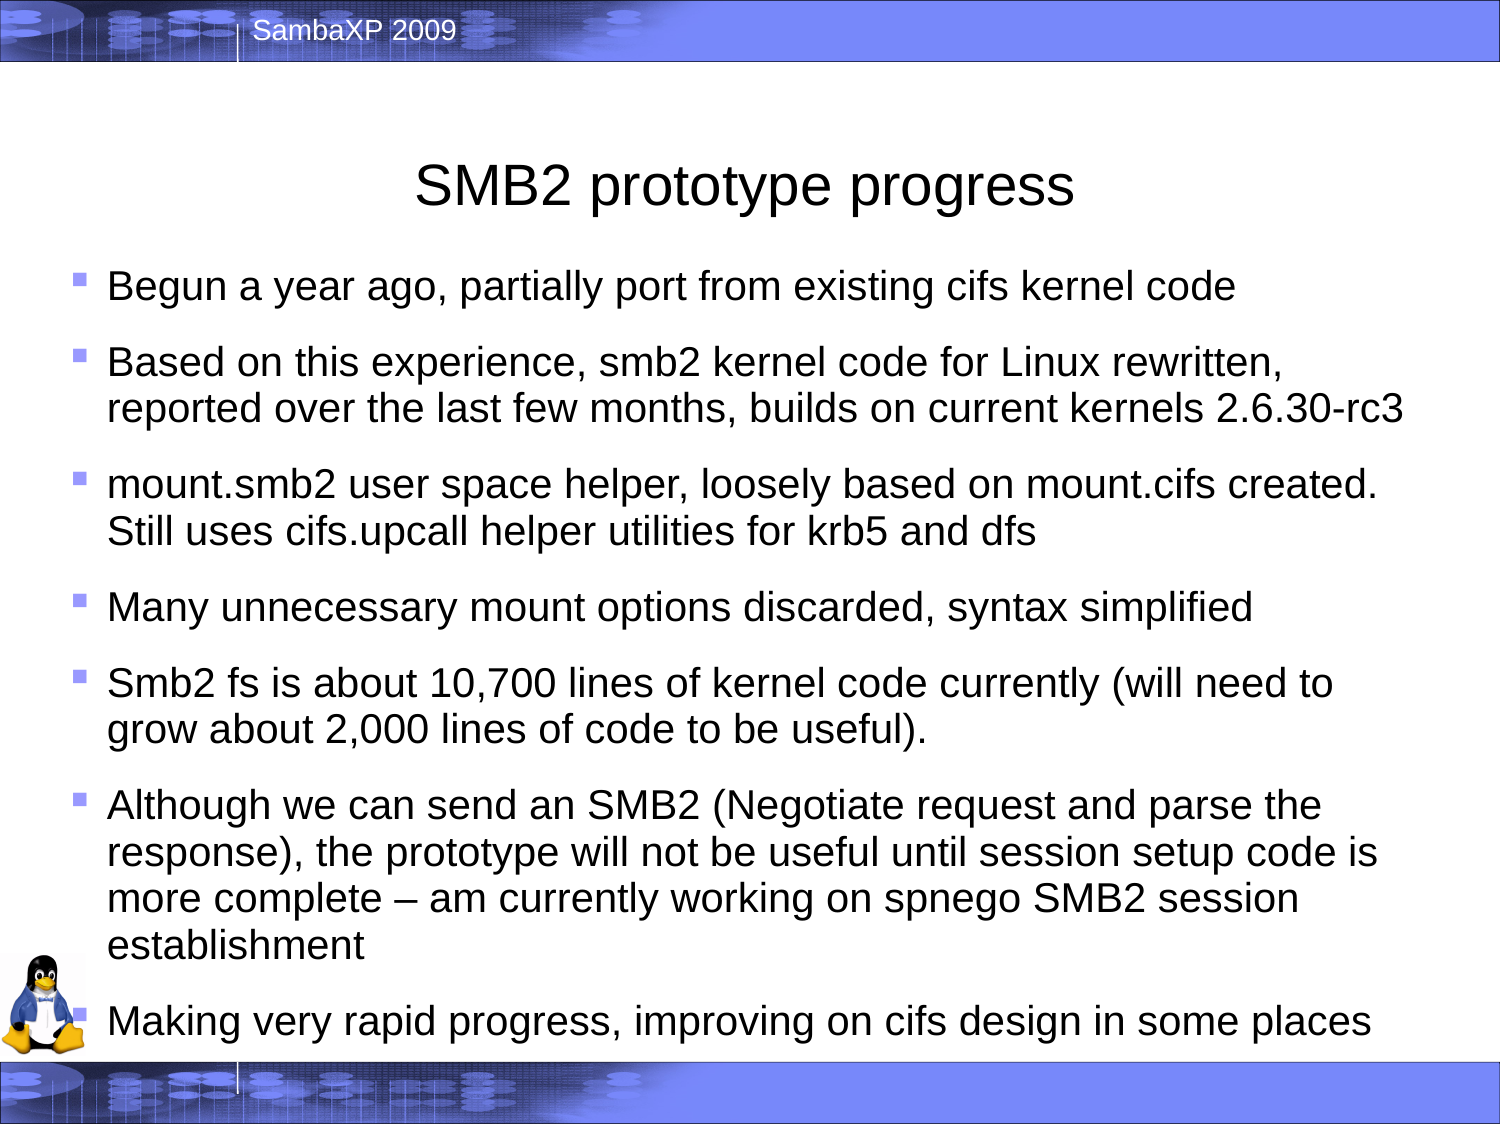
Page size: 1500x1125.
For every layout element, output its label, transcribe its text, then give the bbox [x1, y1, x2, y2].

picture [1, 1, 1499, 61]
list Begun a year ago, partially port from existing cifs kernel code Based on this experience, smb2 kernel code for Linux rewritten, reported over the last few months, builds on current kernels 2.6.30-rc3 mount.smb2 user space helper, loosely based on mount.cifs created. Still uses cifs.upcall helper utilities for krb5 and dfs Many unnecessary mount options discarded, syntax simplified Smb2 fs is about 10,700 lines of kernel code currently (will need to grow about 2,000 lines of code to be useful). Although we can send an SMB2 (Negotiate request and parse the response), the prototype will not be useful until session setup code is more complete – am currently working on spnego SMB2 session establishment Making very rapid progress, improving on cifs design in some places [69, 262, 1432, 1063]
title SMB2 prototype progress [69, 144, 1422, 227]
picture [1, 1063, 1499, 1123]
